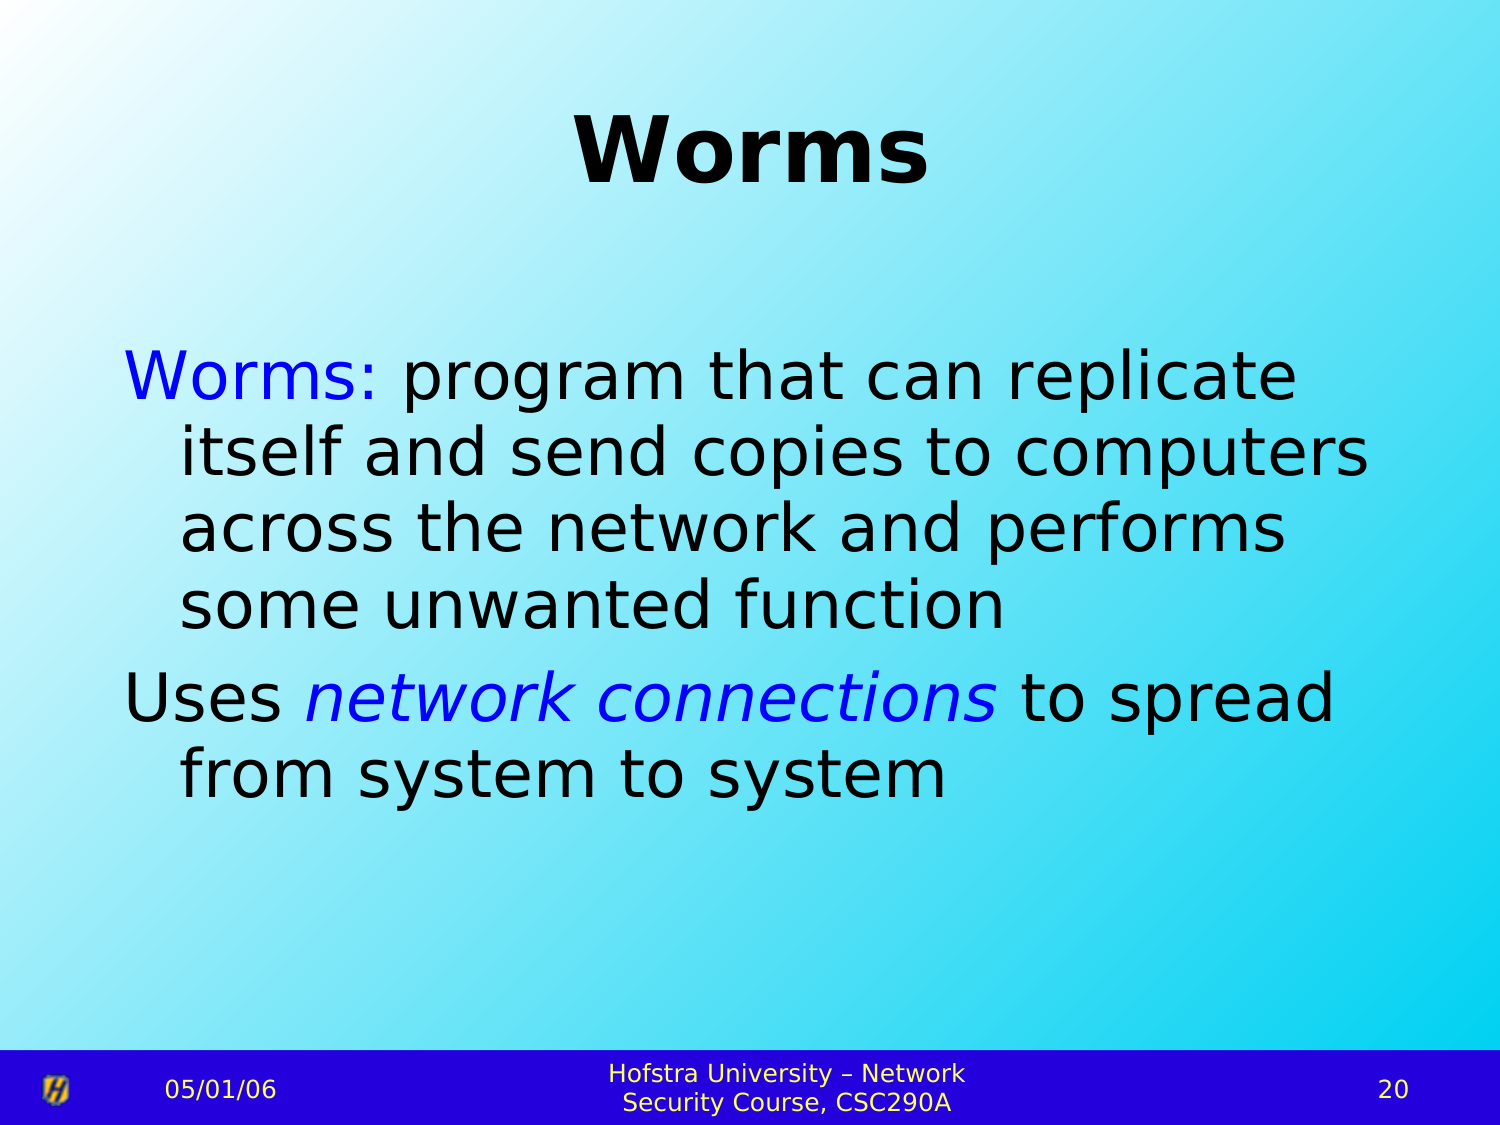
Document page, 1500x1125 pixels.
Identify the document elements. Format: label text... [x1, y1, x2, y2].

title Worms [112, 84, 1391, 212]
list Worms: program that can replicate itself and send copies to computers across the network and performs some unwanted function Uses network connections to spread from system to system [109, 330, 1469, 1007]
picture [37, 1072, 76, 1110]
